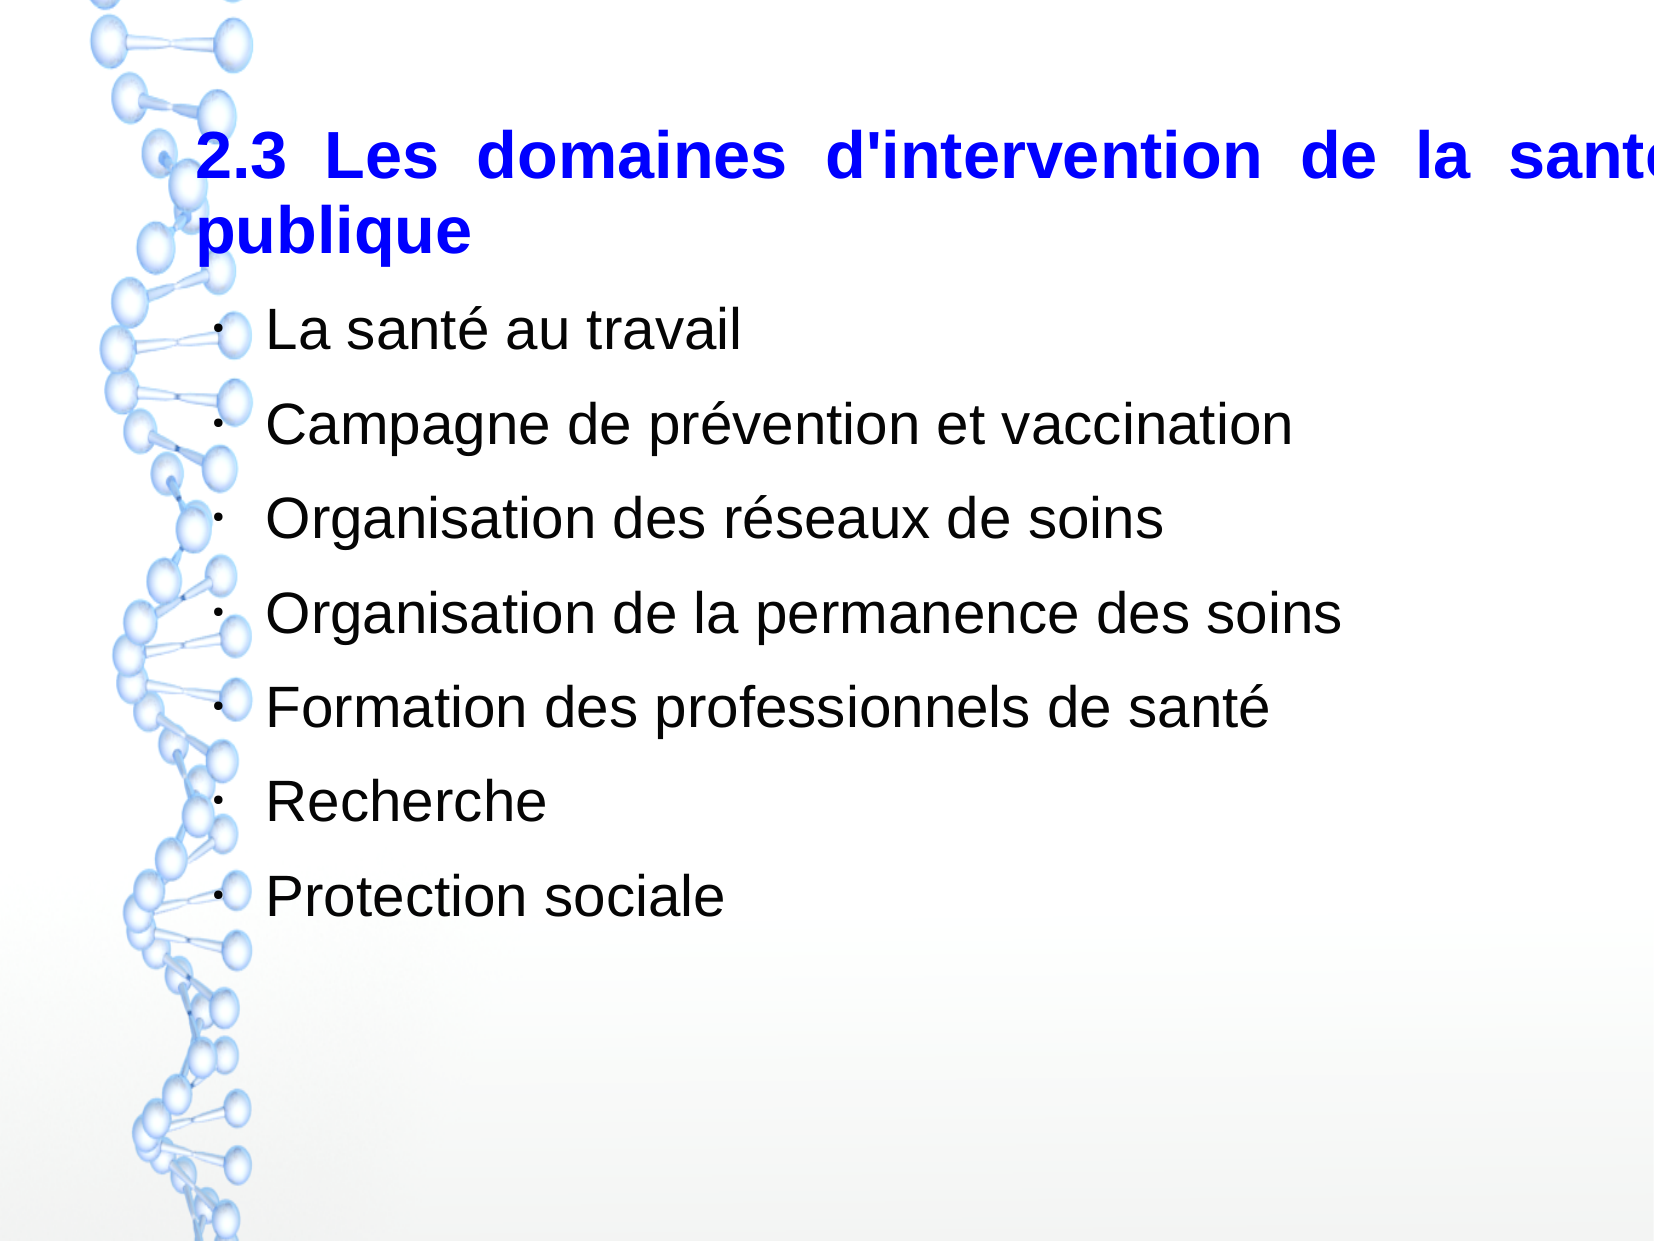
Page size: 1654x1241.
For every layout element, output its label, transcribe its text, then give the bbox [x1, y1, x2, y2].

list 2.3 Les domaines d'intervention de la santé publique La santé au travail Campagne de prévention et vaccination Organisation des réseaux de soins Organisation de la permanence des soins Formation des professionnels de santé Recherche Protection sociale [194, 118, 1654, 998]
picture [0, 0, 1654, 1241]
